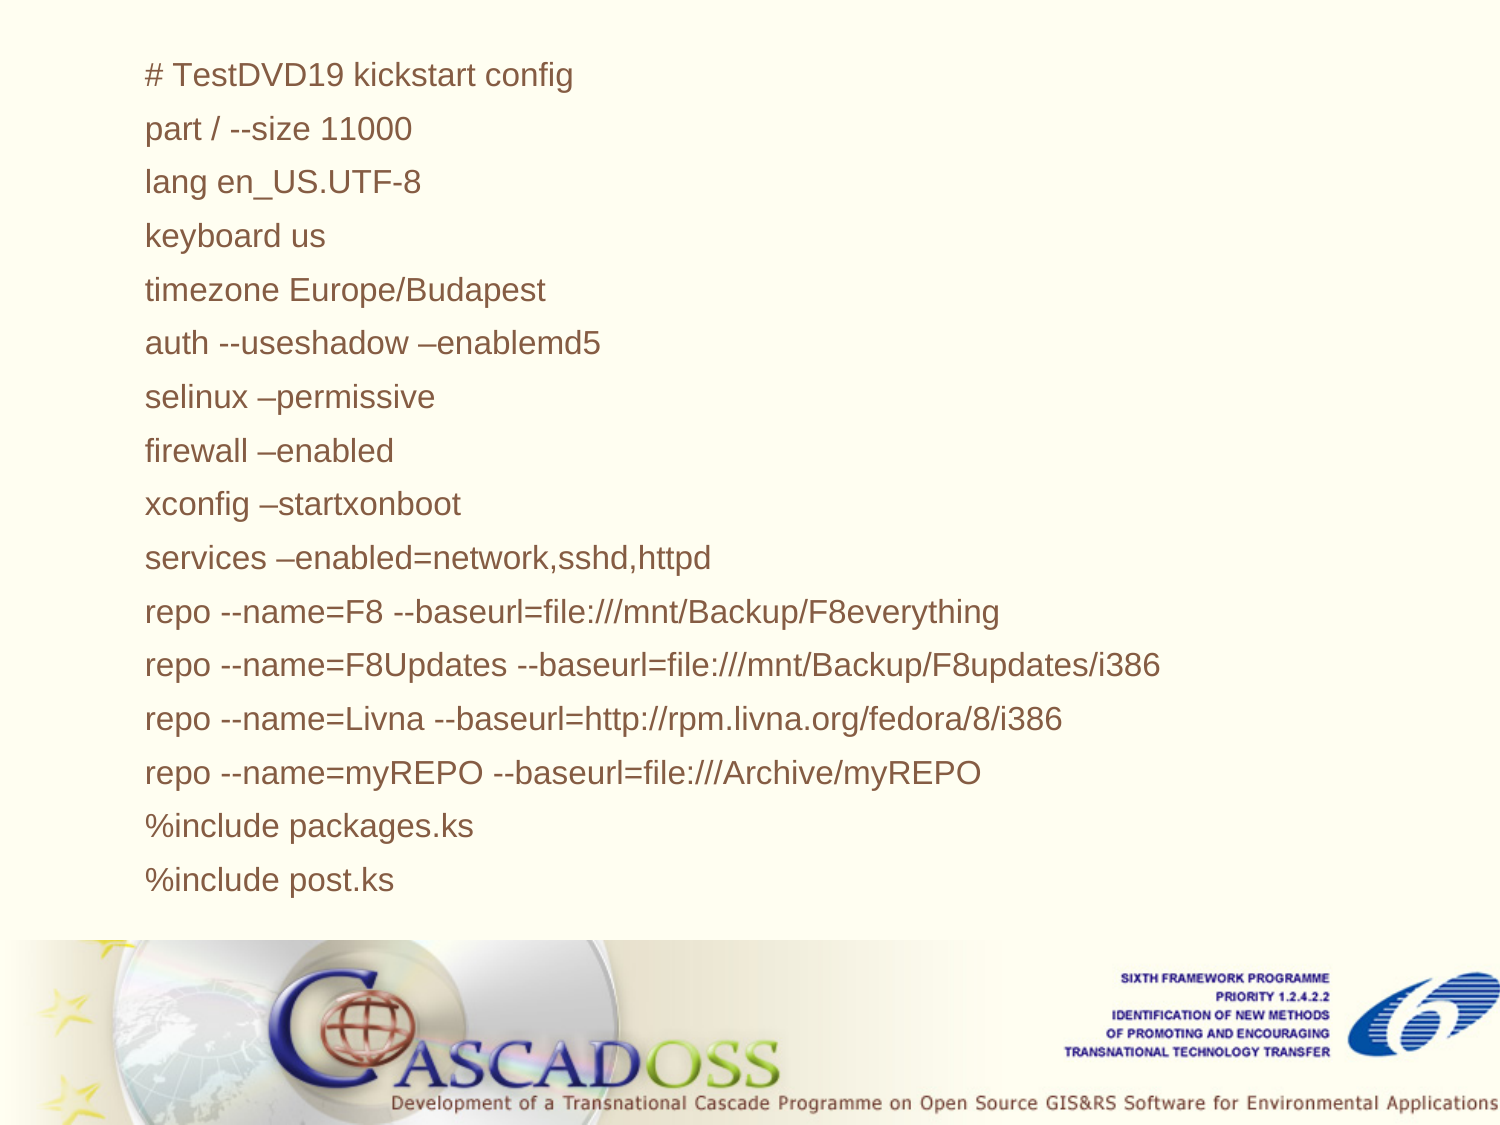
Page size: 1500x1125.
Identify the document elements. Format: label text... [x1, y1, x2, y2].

list # TestDVD19 kickstart config part / --size 11000 lang en_US.UTF-8 keyboard us timezone Europe/Budapest auth --useshadow –enablemd5 selinux –permissive firewall –enabled xconfig –startxonboot services –enabled=network,sshd,httpd repo --name=F8 --baseurl=file:///mnt/Backup/F8everything repo --name=F8Updates --baseurl=file:///mnt/Backup/F8updates/i386 repo --name=Livna --baseurl=http://rpm.livna.org/fedora/8/i386 repo --name=myREPO --baseurl=file:///Archive/myREPO %include packages.ks %include post.ks [88, 56, 1439, 1034]
picture [0, 940, 1500, 1125]
